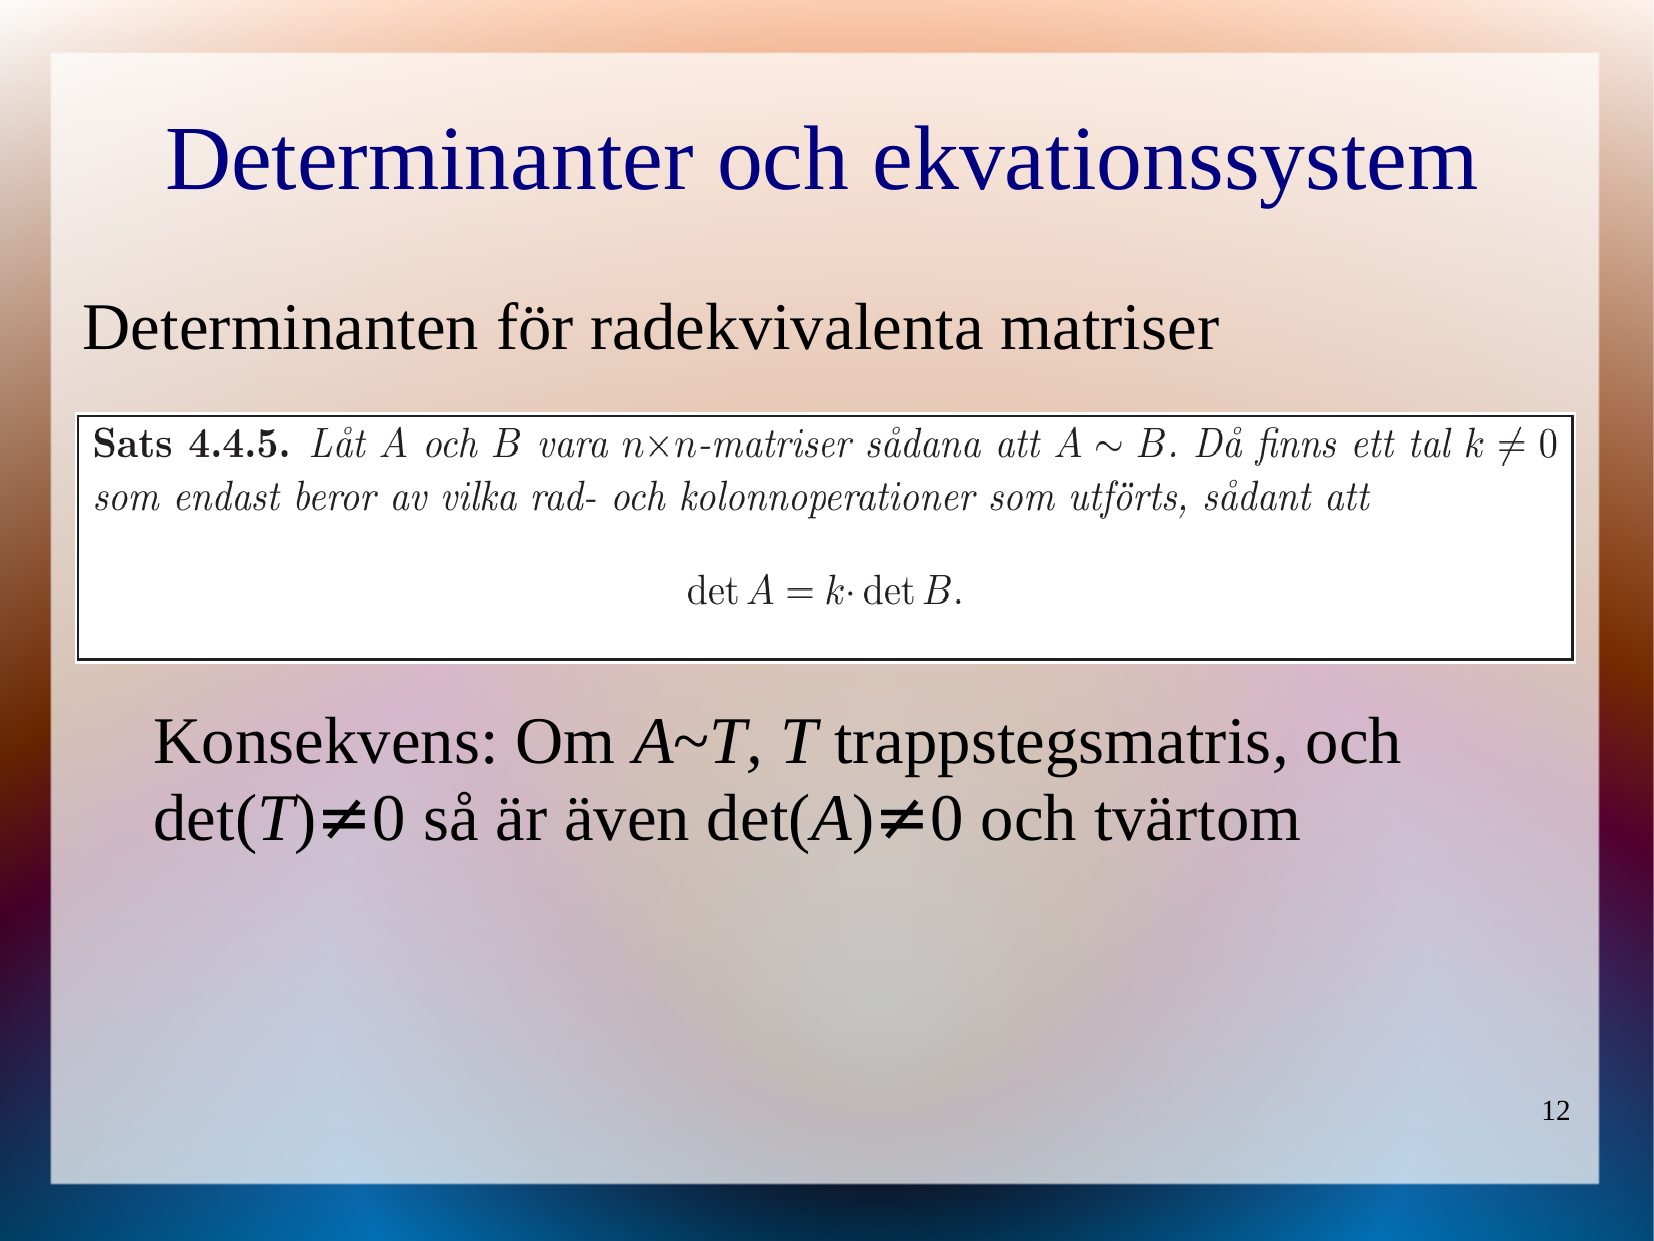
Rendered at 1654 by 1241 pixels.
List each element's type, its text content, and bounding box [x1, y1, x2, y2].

picture [0, 0, 1654, 1241]
list Determinanten för radekvivalenta matriser Konsekvens: Om A~T, T trappstegsmatris, och det(T)≠0 så är även det(A)≠0 och tvärtom [82, 290, 1571, 412]
list Determinanten för radekvivalenta matriser Konsekvens: Om A~T, T trappstegsmatris, och det(T)≠0 så är även det(A)≠0 och tvärtom [82, 664, 1571, 1094]
title Determinanter och ekvationssystem [75, 62, 1571, 256]
